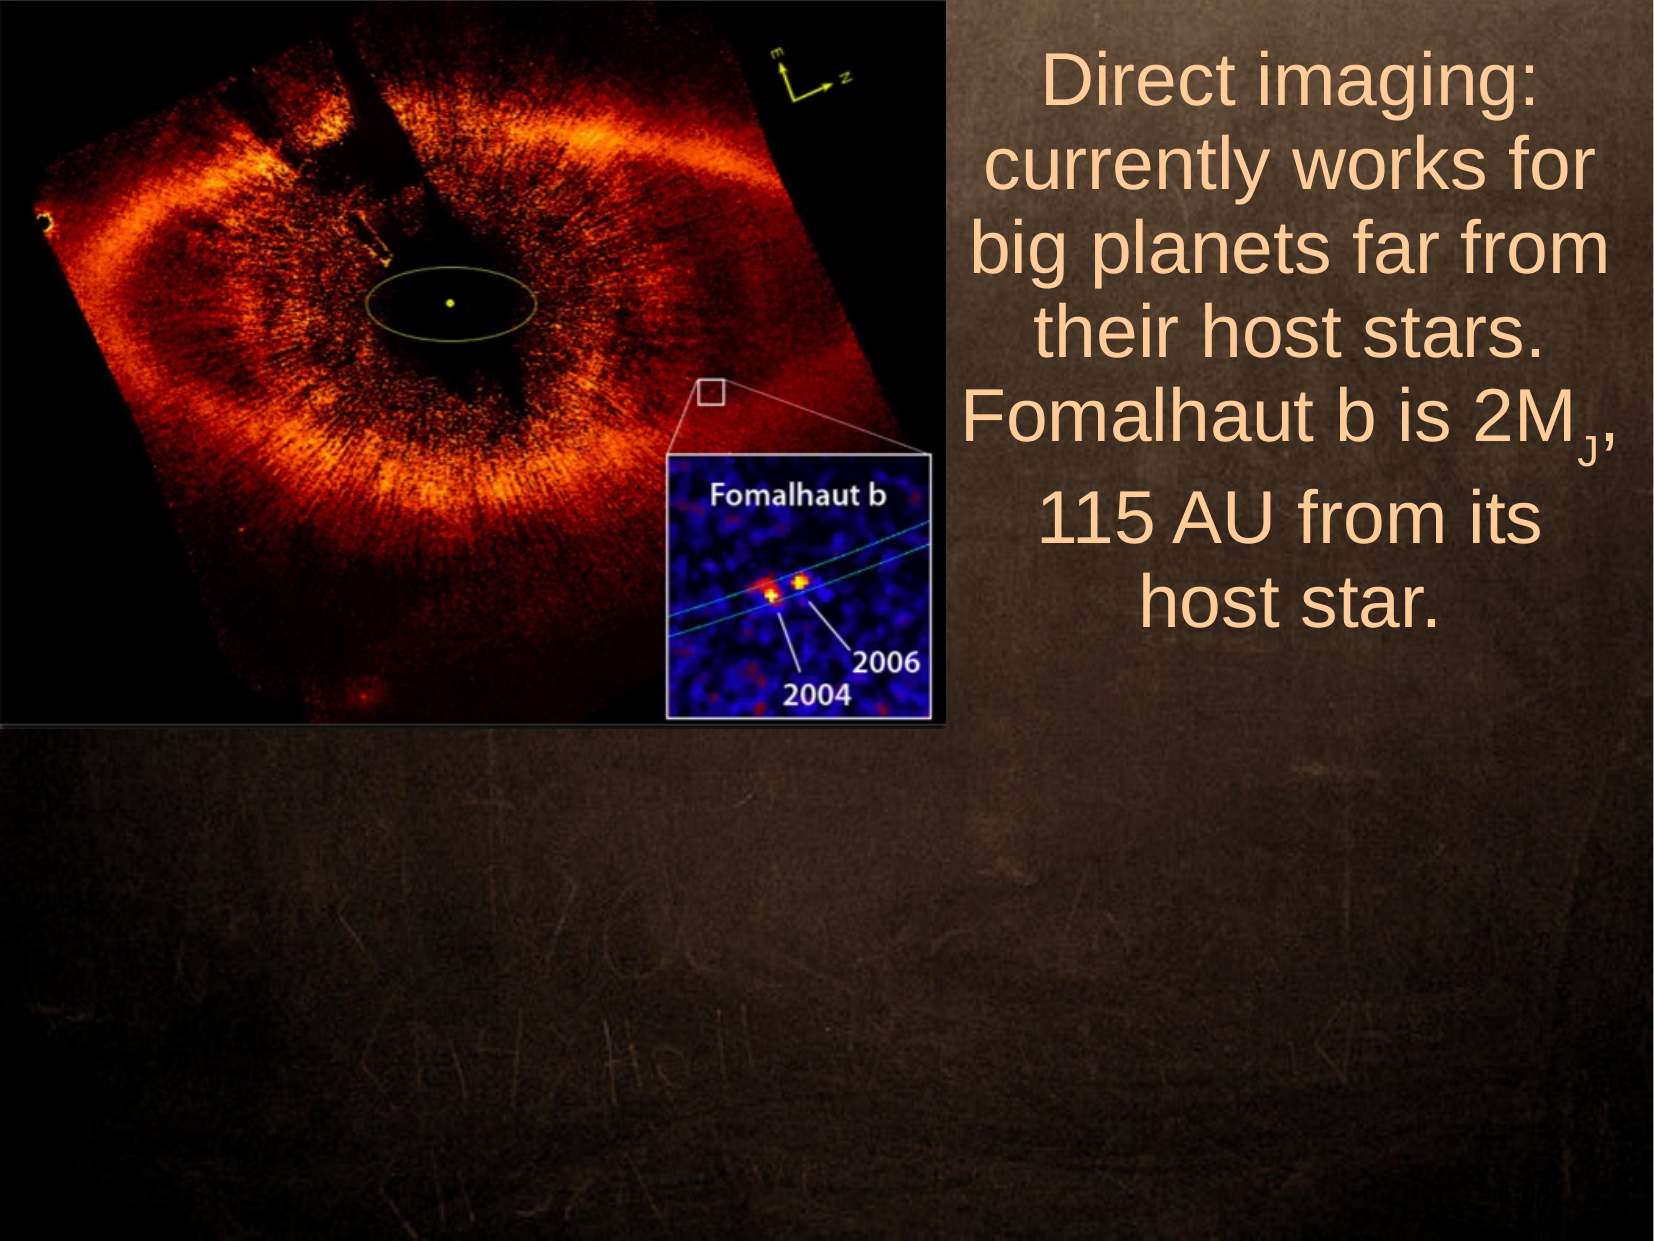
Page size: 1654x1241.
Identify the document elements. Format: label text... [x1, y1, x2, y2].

picture [0, 0, 1654, 1241]
text_box Direct imaging: currently works for big planets far from their host stars. Fomalhaut b is 2MJ, 115 AU from its host star. [945, 30, 1636, 651]
